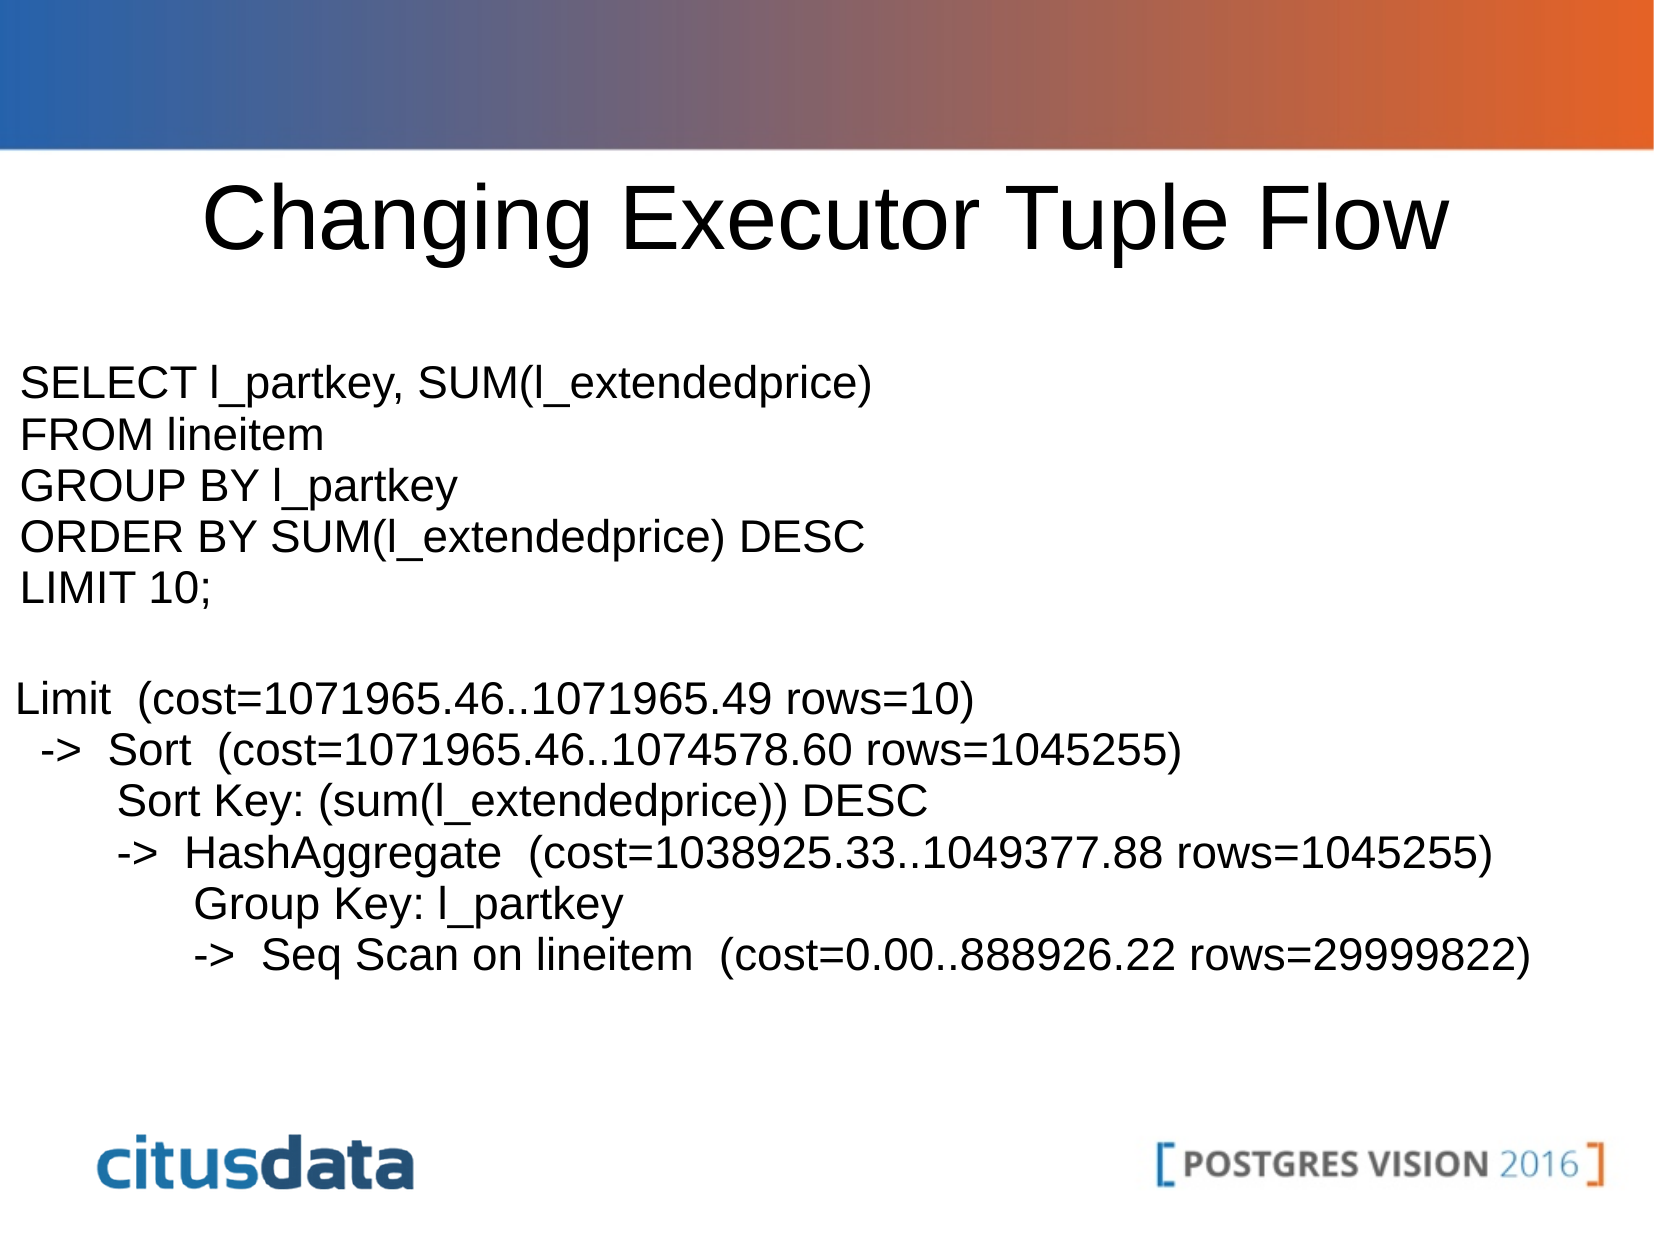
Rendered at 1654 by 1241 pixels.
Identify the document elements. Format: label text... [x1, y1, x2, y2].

picture [0, 0, 1654, 1241]
text_box Limit (cost=1071965.46..1071965.49 rows=10) -> Sort (cost=1071965.46..1074578.60 rows=1045255) Sort Key: (sum(l_extendedprice)) DESC -> HashAggregate (cost=1038925.33..1049377.88 rows=1045255) Group Key: l_partkey -> Seq Scan on lineitem (cost=0.00..888926.22 rows=29999822) [0, 665, 1639, 1204]
title Changing Executor Tuple Flow [82, 114, 1571, 322]
text_box SELECT l_partkey, SUM(l_extendedprice) FROM lineitem GROUP BY l_partkey ORDER BY SUM(l_extendedprice) DESC LIMIT 10; [4, 349, 1130, 724]
